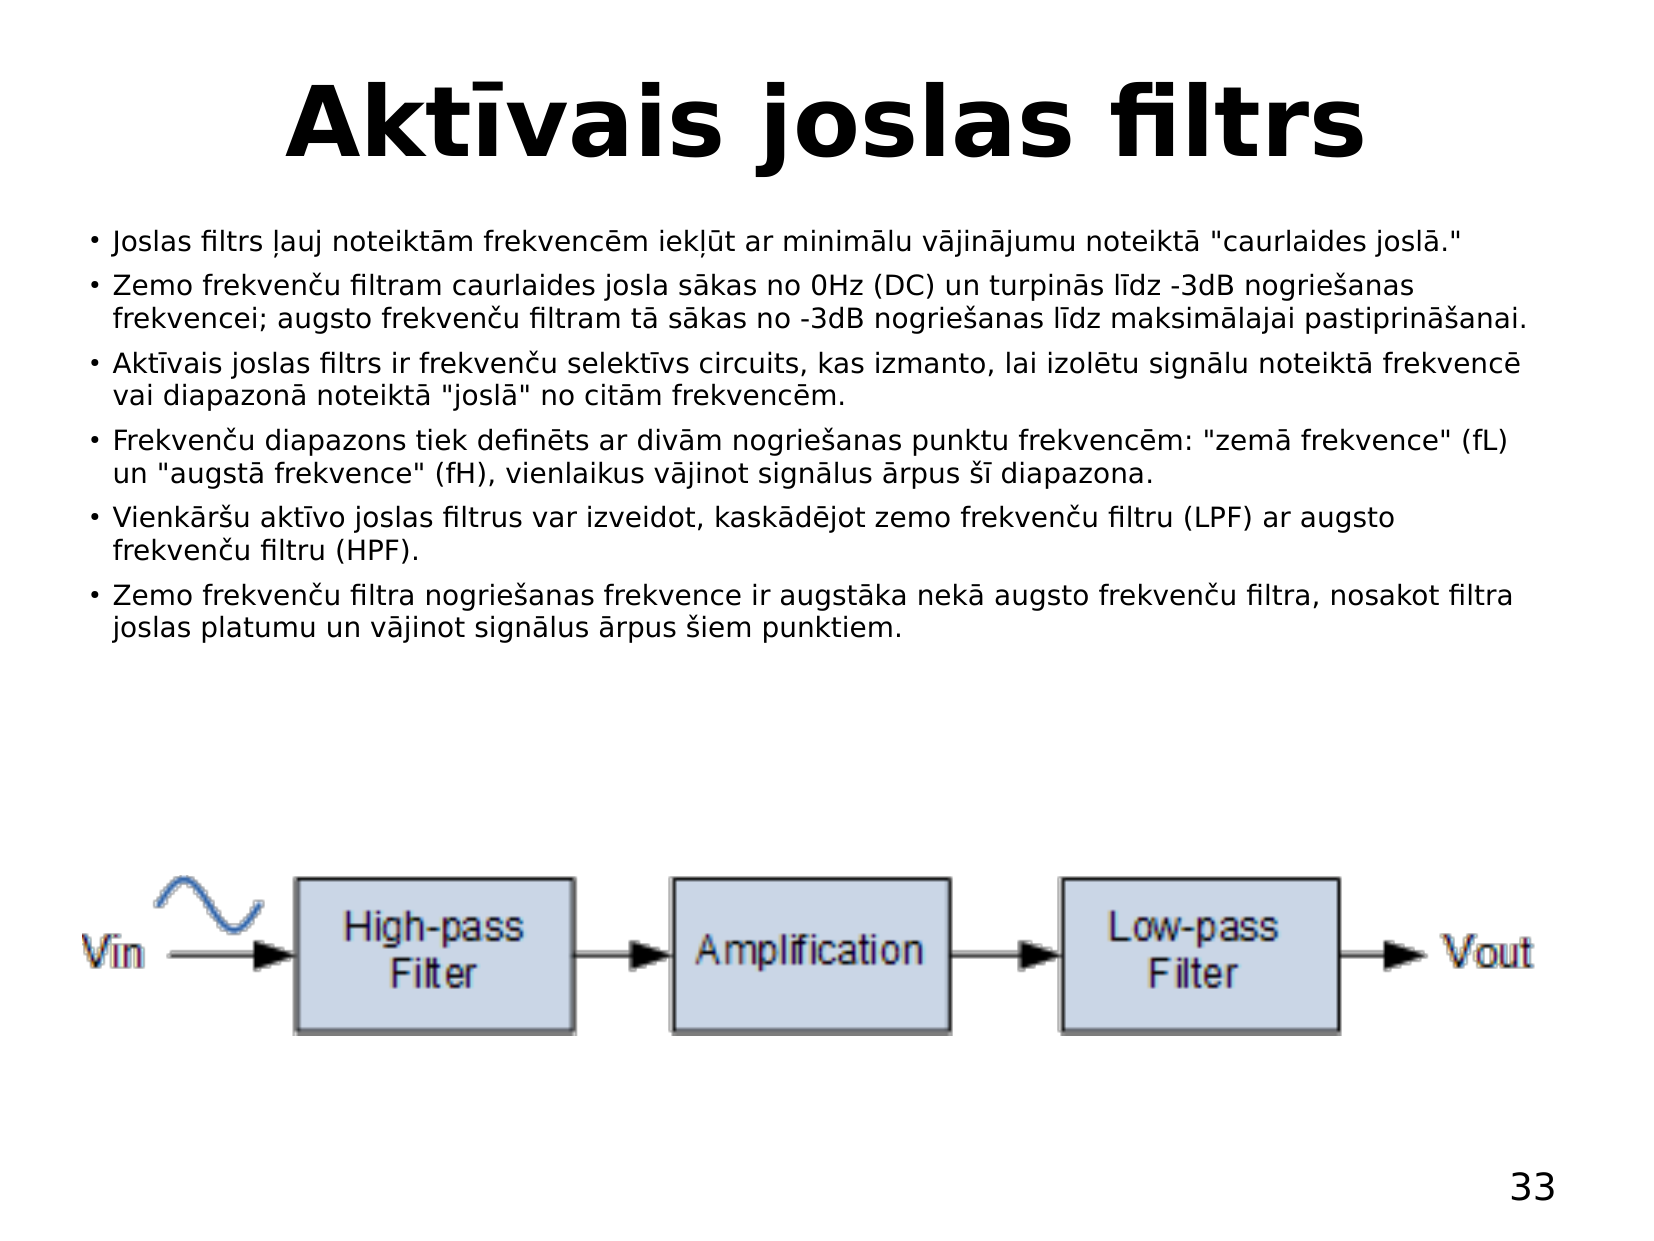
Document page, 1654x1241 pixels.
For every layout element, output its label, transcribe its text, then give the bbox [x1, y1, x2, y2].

list Joslas filtrs ļauj noteiktām frekvencēm iekļūt ar minimālu vājinājumu noteiktā "caurlaides joslā." Zemo frekvenču filtram caurlaides josla sākas no 0Hz (DC) un turpinās līdz -3dB nogriešanas frekvencei; augsto frekvenču filtram tā sākas no -3dB nogriešanas līdz maksimālajai pastiprināšanai. Aktīvais joslas filtrs ir frekvenču selektīvs circuits, kas izmanto, lai izolētu signālu noteiktā frekvencē vai diapazonā noteiktā "joslā" no citām frekvencēm. Frekvenču diapazons tiek definēts ar divām nogriešanas punktu frekvencēm: "zemā frekvence" (fL) un "augstā frekvence" (fH), vienlaikus vājinot signālus ārpus šī diapazona. Vienkāršu aktīvo joslas filtrus var izveidot, kaskādējot zemo frekvenču filtru (LPF) ar augsto frekvenču filtru (HPF). Zemo frekvenču filtra nogriešanas frekvence ir augstāka nekā augsto frekvenču filtra, nosakot filtra joslas platumu un vājinot signālus ārpus šiem punktiem. [82, 225, 1538, 683]
picture [82, 875, 1538, 1036]
title Aktīvais joslas filtrs [82, 49, 1571, 196]
